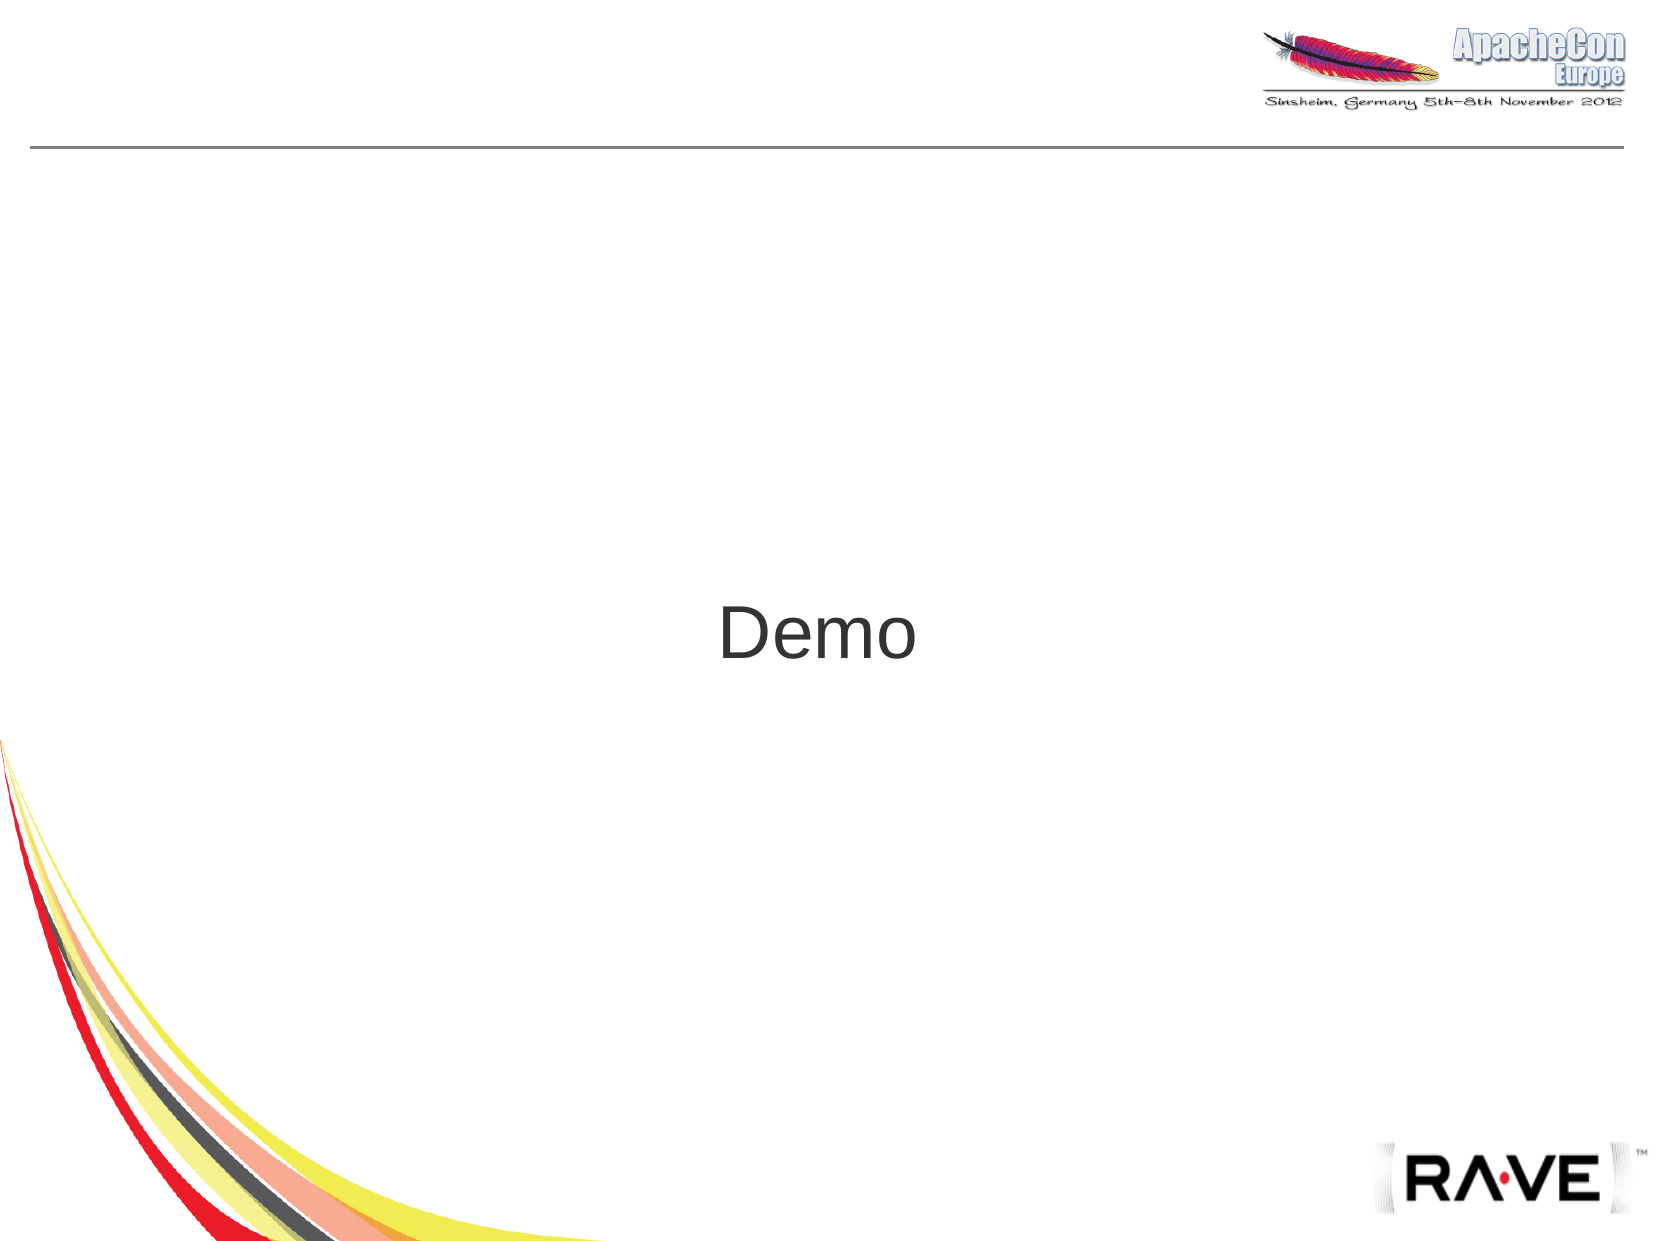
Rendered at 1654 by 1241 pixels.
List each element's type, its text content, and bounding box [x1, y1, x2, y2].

picture [0, 0, 1654, 1241]
list Demo [531, 590, 1034, 680]
